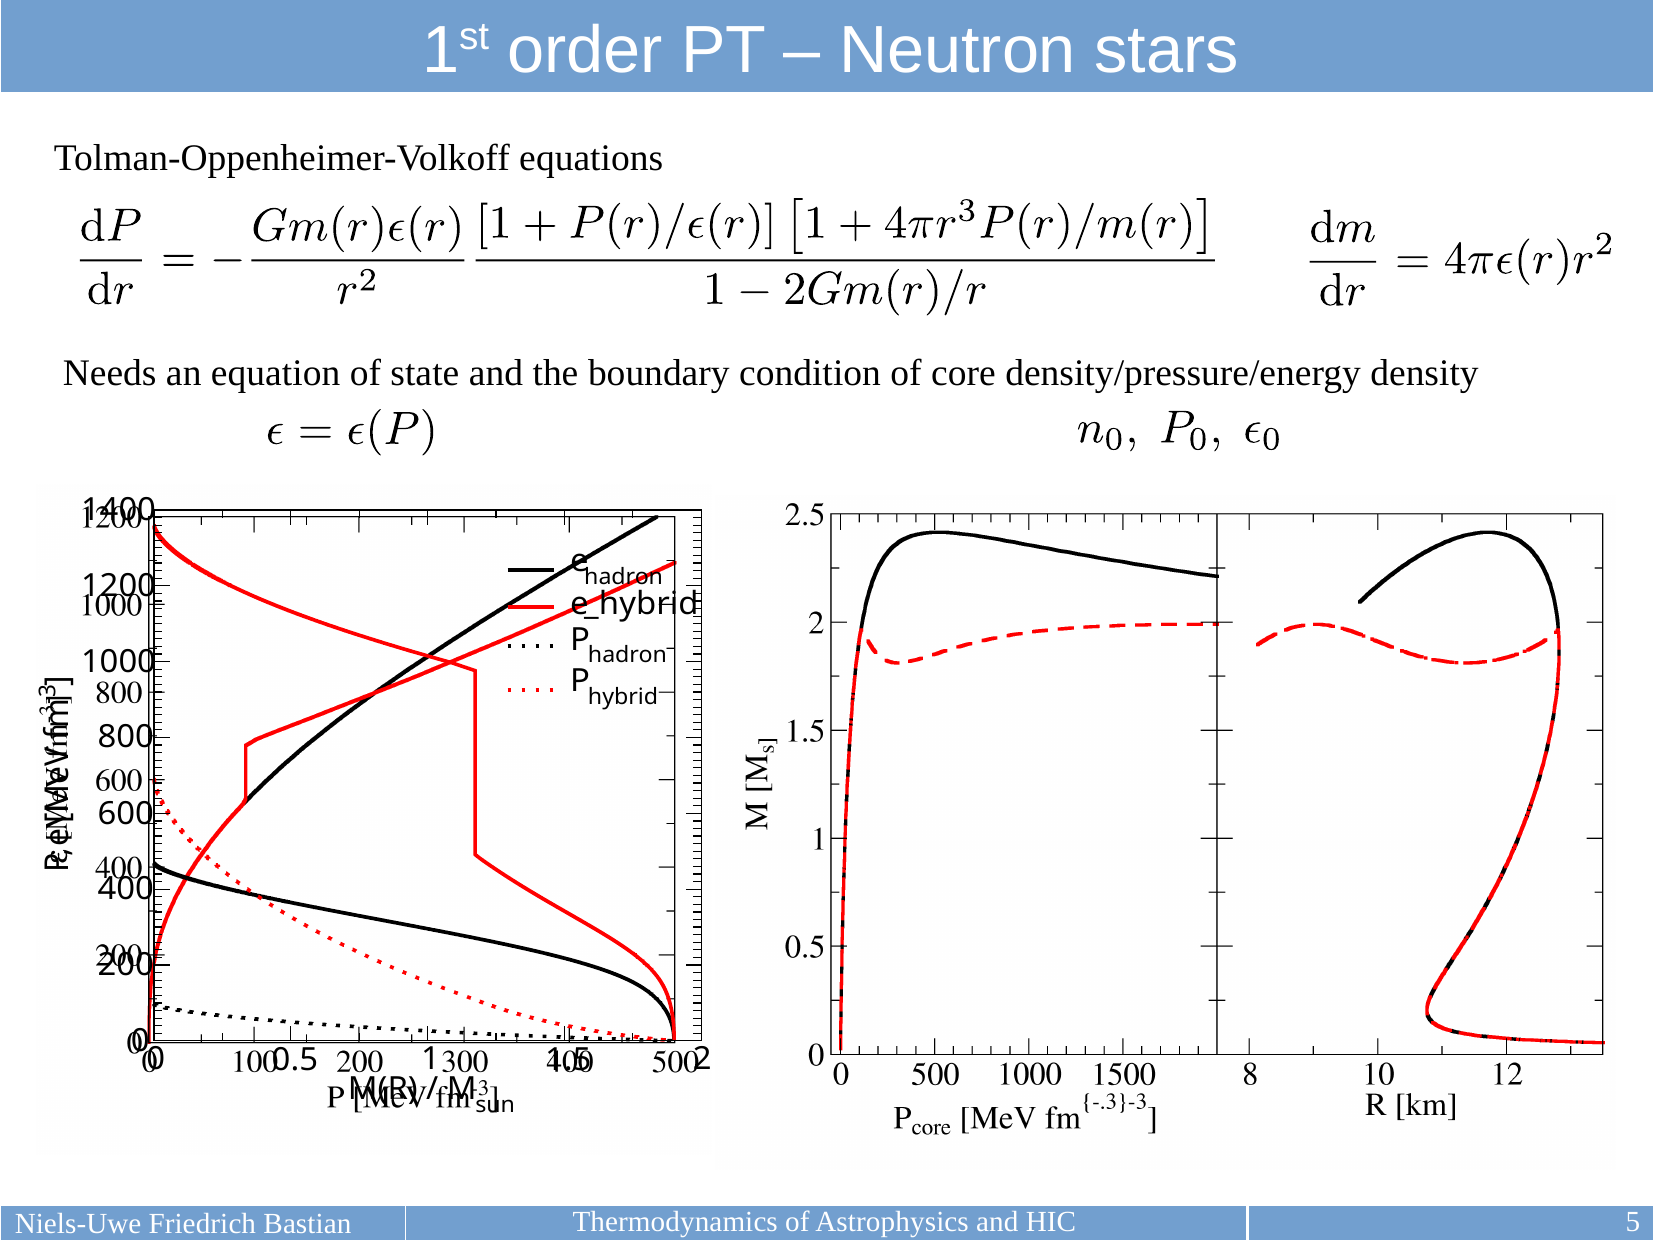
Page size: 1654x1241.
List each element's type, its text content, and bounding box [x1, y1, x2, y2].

picture [1074, 409, 1283, 454]
picture [1309, 209, 1614, 306]
text_box Tolman-Oppenheimer-Volkoff equations [39, 129, 691, 186]
title 1st order PT – Neutron stars [86, 10, 1576, 88]
picture [263, 407, 440, 458]
picture [79, 198, 1216, 316]
picture [36, 480, 1616, 1171]
text_box Needs an equation of state and the boundary condition of core density/pressure/energy density [48, 345, 1496, 402]
